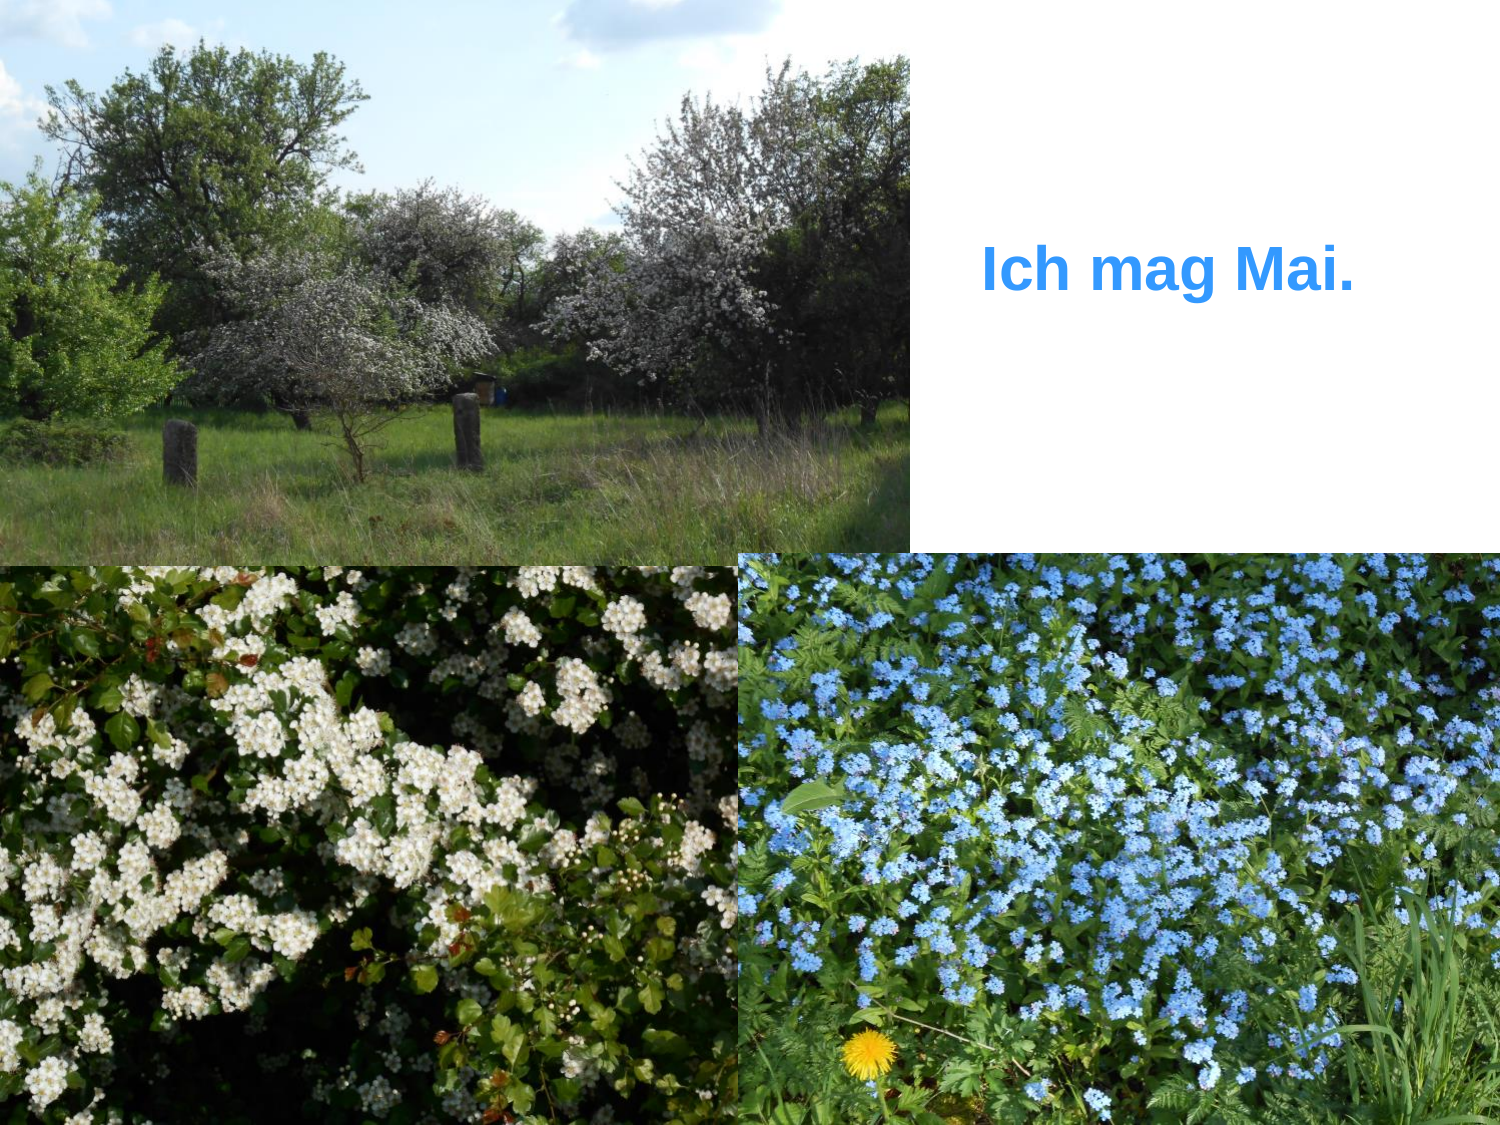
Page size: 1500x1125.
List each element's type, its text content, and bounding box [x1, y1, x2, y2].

picture [0, 0, 1500, 1125]
text_box Ich mag Mai. [967, 220, 1372, 311]
